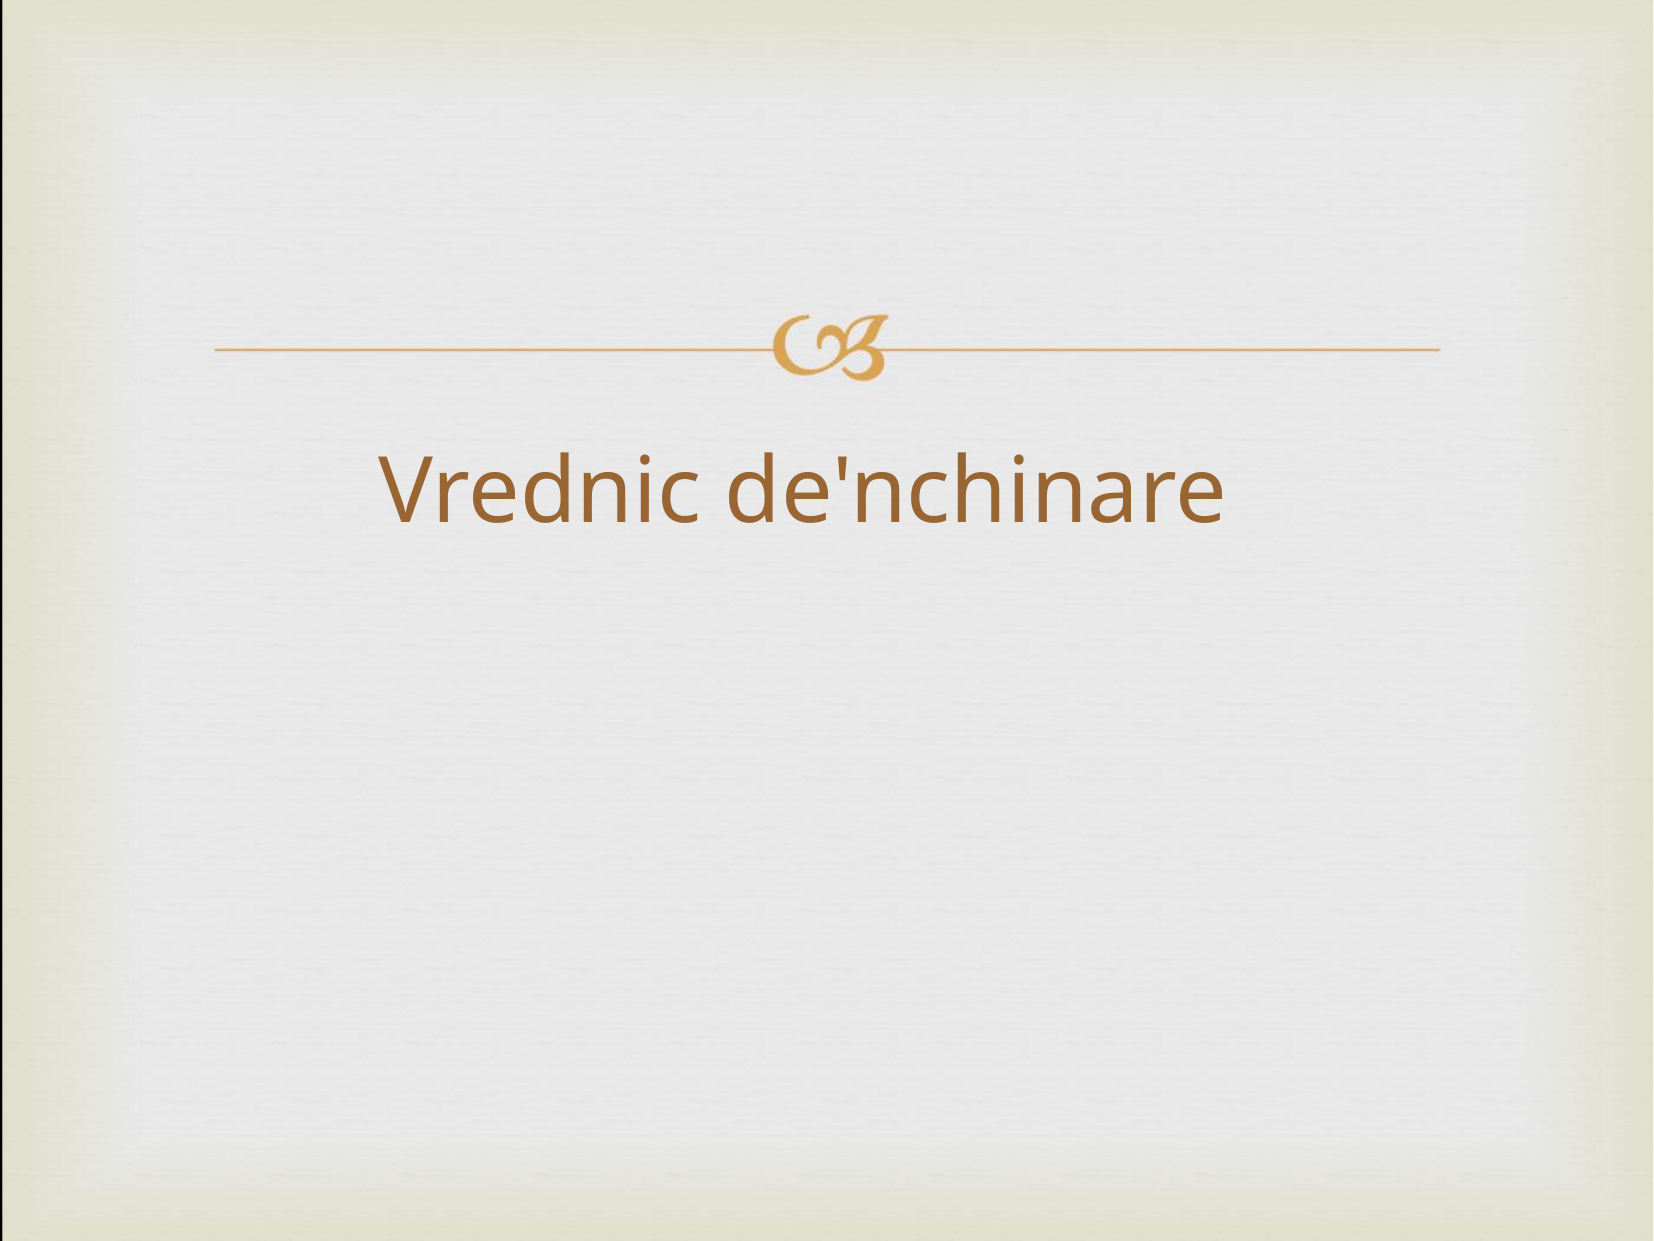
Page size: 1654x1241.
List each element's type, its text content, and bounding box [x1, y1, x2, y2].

picture [0, 0, 1654, 1241]
title Vrednic de'nchinare [59, 383, 1548, 591]
